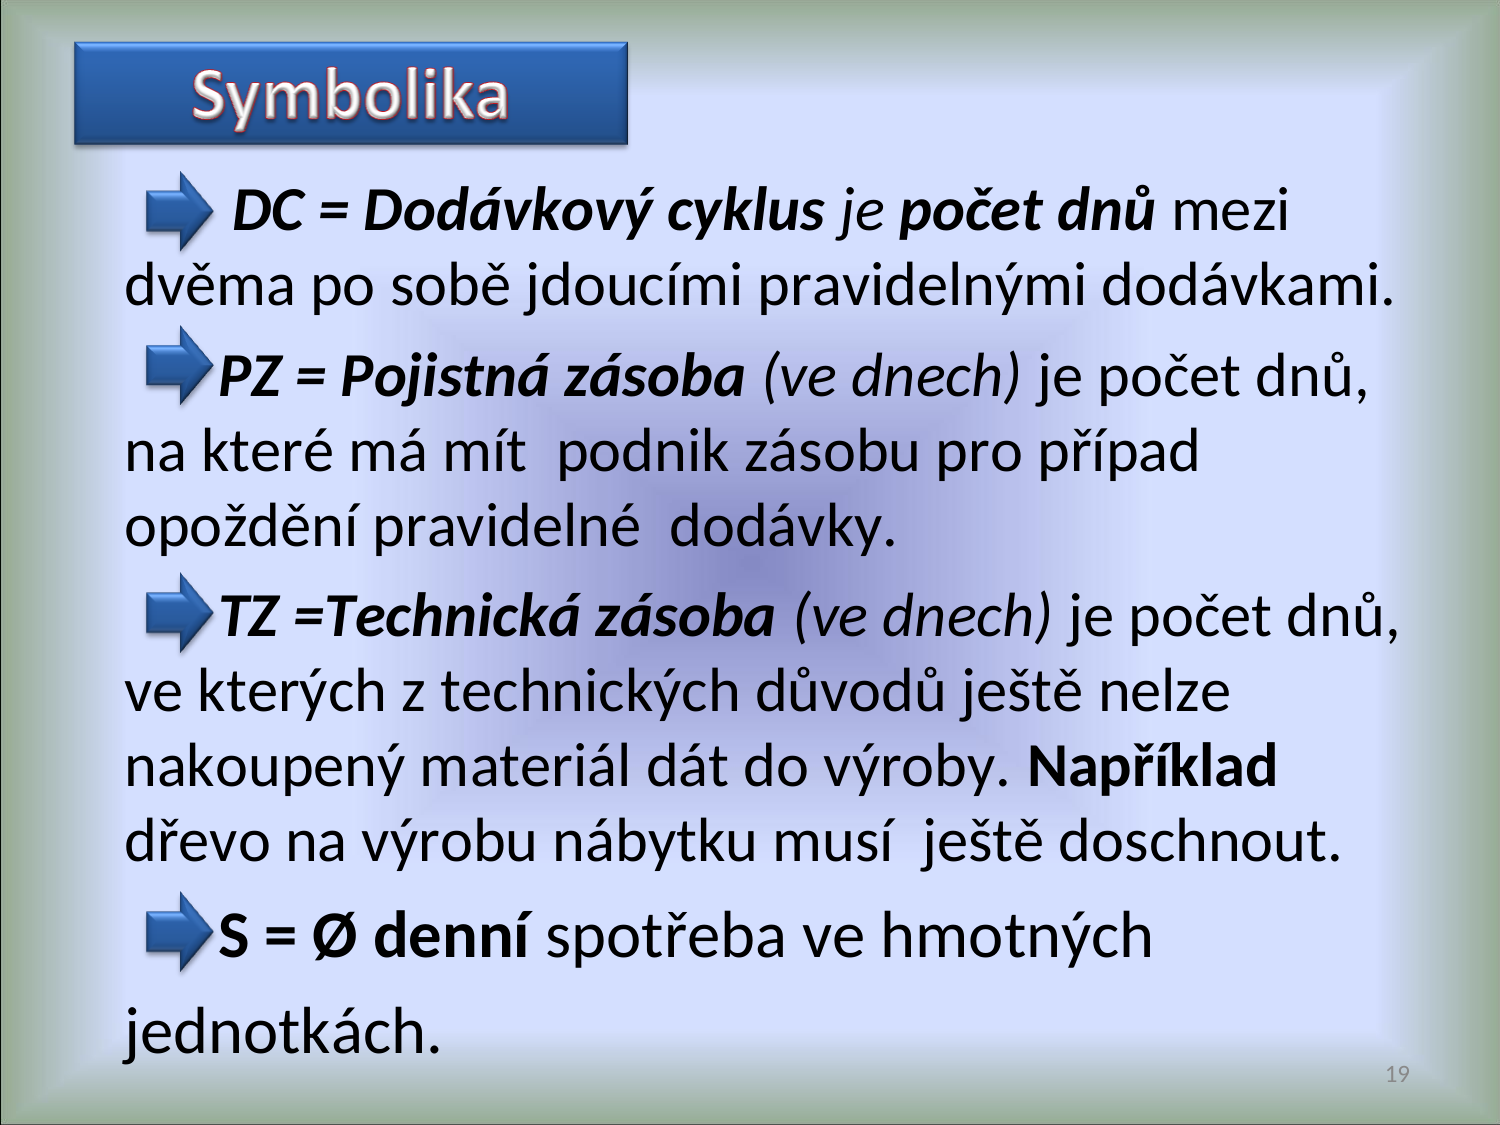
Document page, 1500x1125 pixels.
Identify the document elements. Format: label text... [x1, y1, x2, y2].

picture [138, 320, 223, 418]
picture [138, 567, 223, 666]
text_box <číslo> [1074, 1042, 1426, 1103]
picture [0, 0, 1500, 1125]
picture [138, 166, 223, 265]
picture [138, 886, 223, 985]
list DC = Dodávkový cyklus je počet dnů mezi dvěma po sobě jdoucími pravidelnými dodávkami. PZ = Pojistná zásoba (ve dnech) je počet dnů, na které má mít podnik zásobu pro případ opoždění pravidelné dodávky. TZ =Technická zásoba (ve dnech) je počet dnů, ve kterých z technických důvodů ještě nelze nakoupený materiál dát do výroby. Například dřevo na výrobu nábytku musí ještě doschnout. S = Ø denní spotřeba ve hmotných jednotkách. [53, 160, 1447, 1125]
